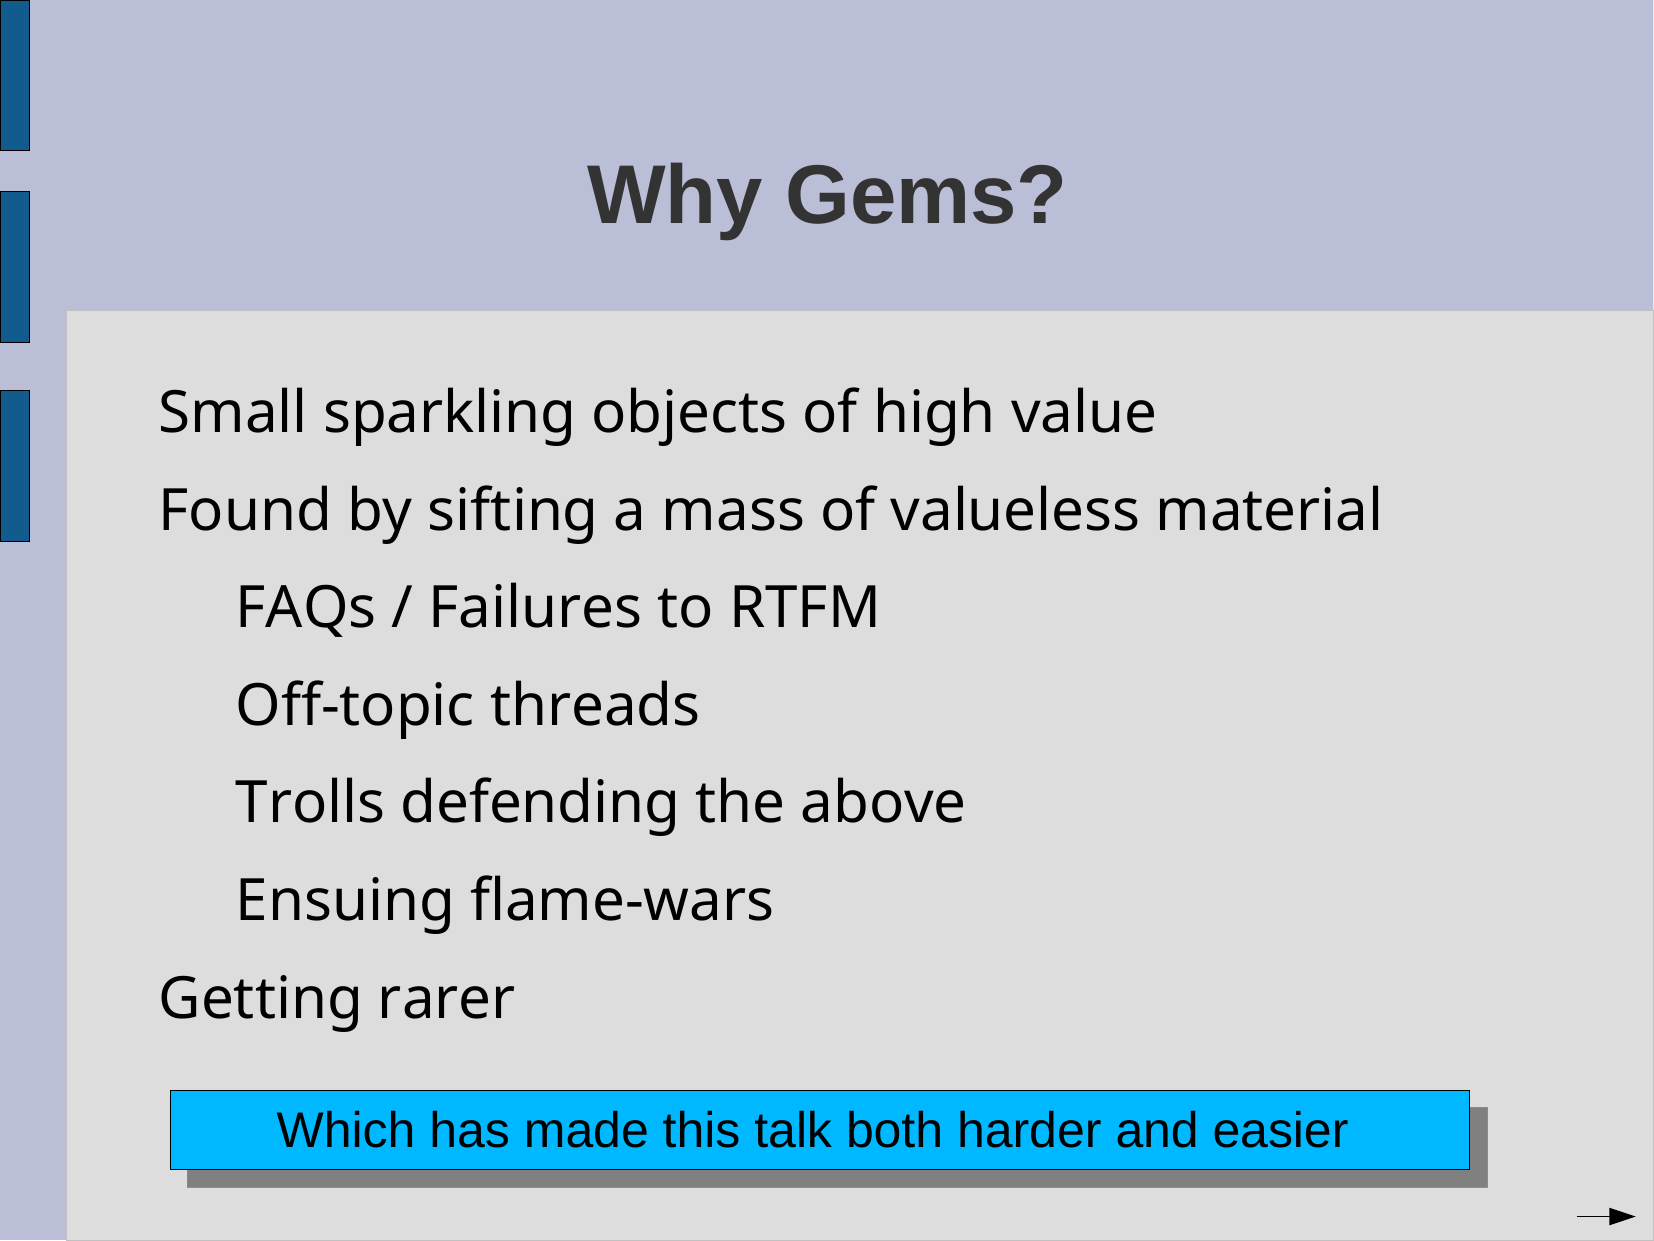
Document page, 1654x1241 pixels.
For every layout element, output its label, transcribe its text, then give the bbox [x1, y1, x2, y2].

list Small sparkling objects of high value Found by sifting a mass of valueless material FAQs / Failures to RTFM Off-topic threads Trolls defending the above Ensuing flame-wars Getting rarer [141, 370, 1554, 1152]
text_box Which has made this talk both harder and easier [170, 1090, 1376, 1170]
title Why Gems? [121, 91, 1534, 299]
